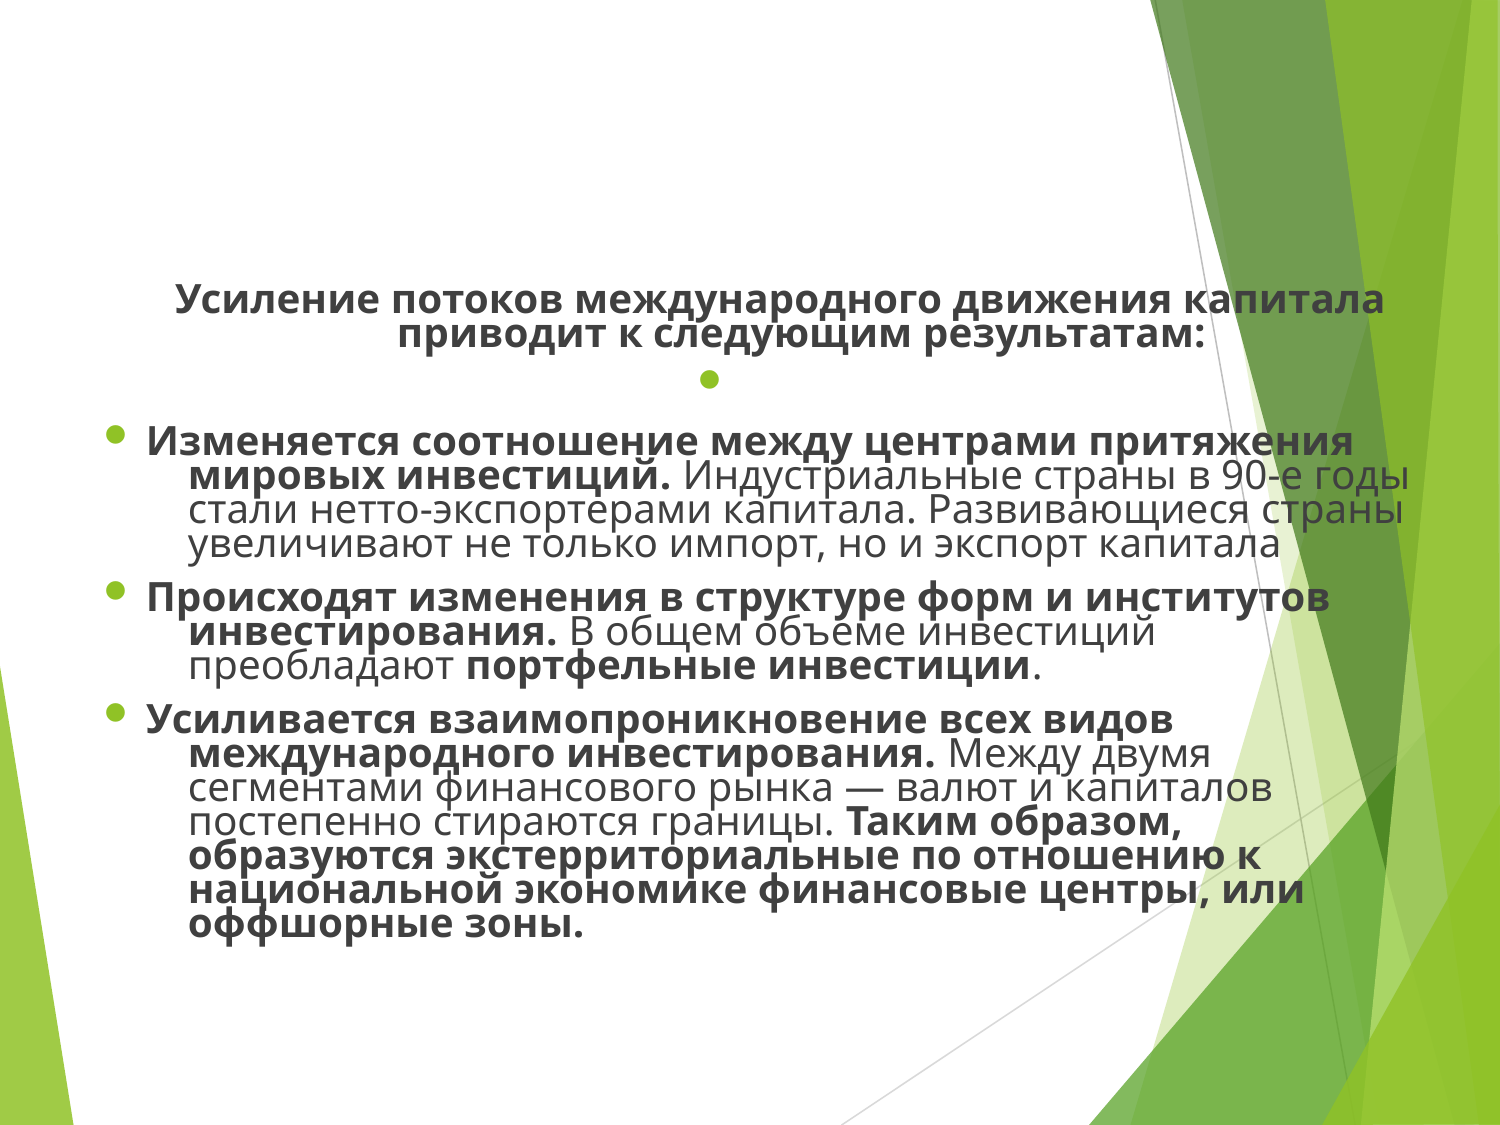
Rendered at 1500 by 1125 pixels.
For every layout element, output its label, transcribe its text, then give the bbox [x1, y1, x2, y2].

list Усиление потоков международного движения капитала приводит к следующим результатам: Изменяется соотношение между центрами притяжения мировых инвестиций. Индустриальные страны в 90-е годы стали нетто-экспортерами капитала. Развивающиеся страны увеличивают не только импорт, но и экспорт капитала Происходят изменения в структуре форм и институтов инвестирования. В общем объеме инвестиций преобладают портфельные инвестиции. Усиливается взаимопроникновение всех видов международного инвестирования. Между двумя сегментами финансового рынка — валют и капиталов постепенно стираются границы. Таким образом, образуются экстерриториальные по отношению к национальной экономике финансовые центры, или оффшорные зоны. [88, 278, 1431, 966]
